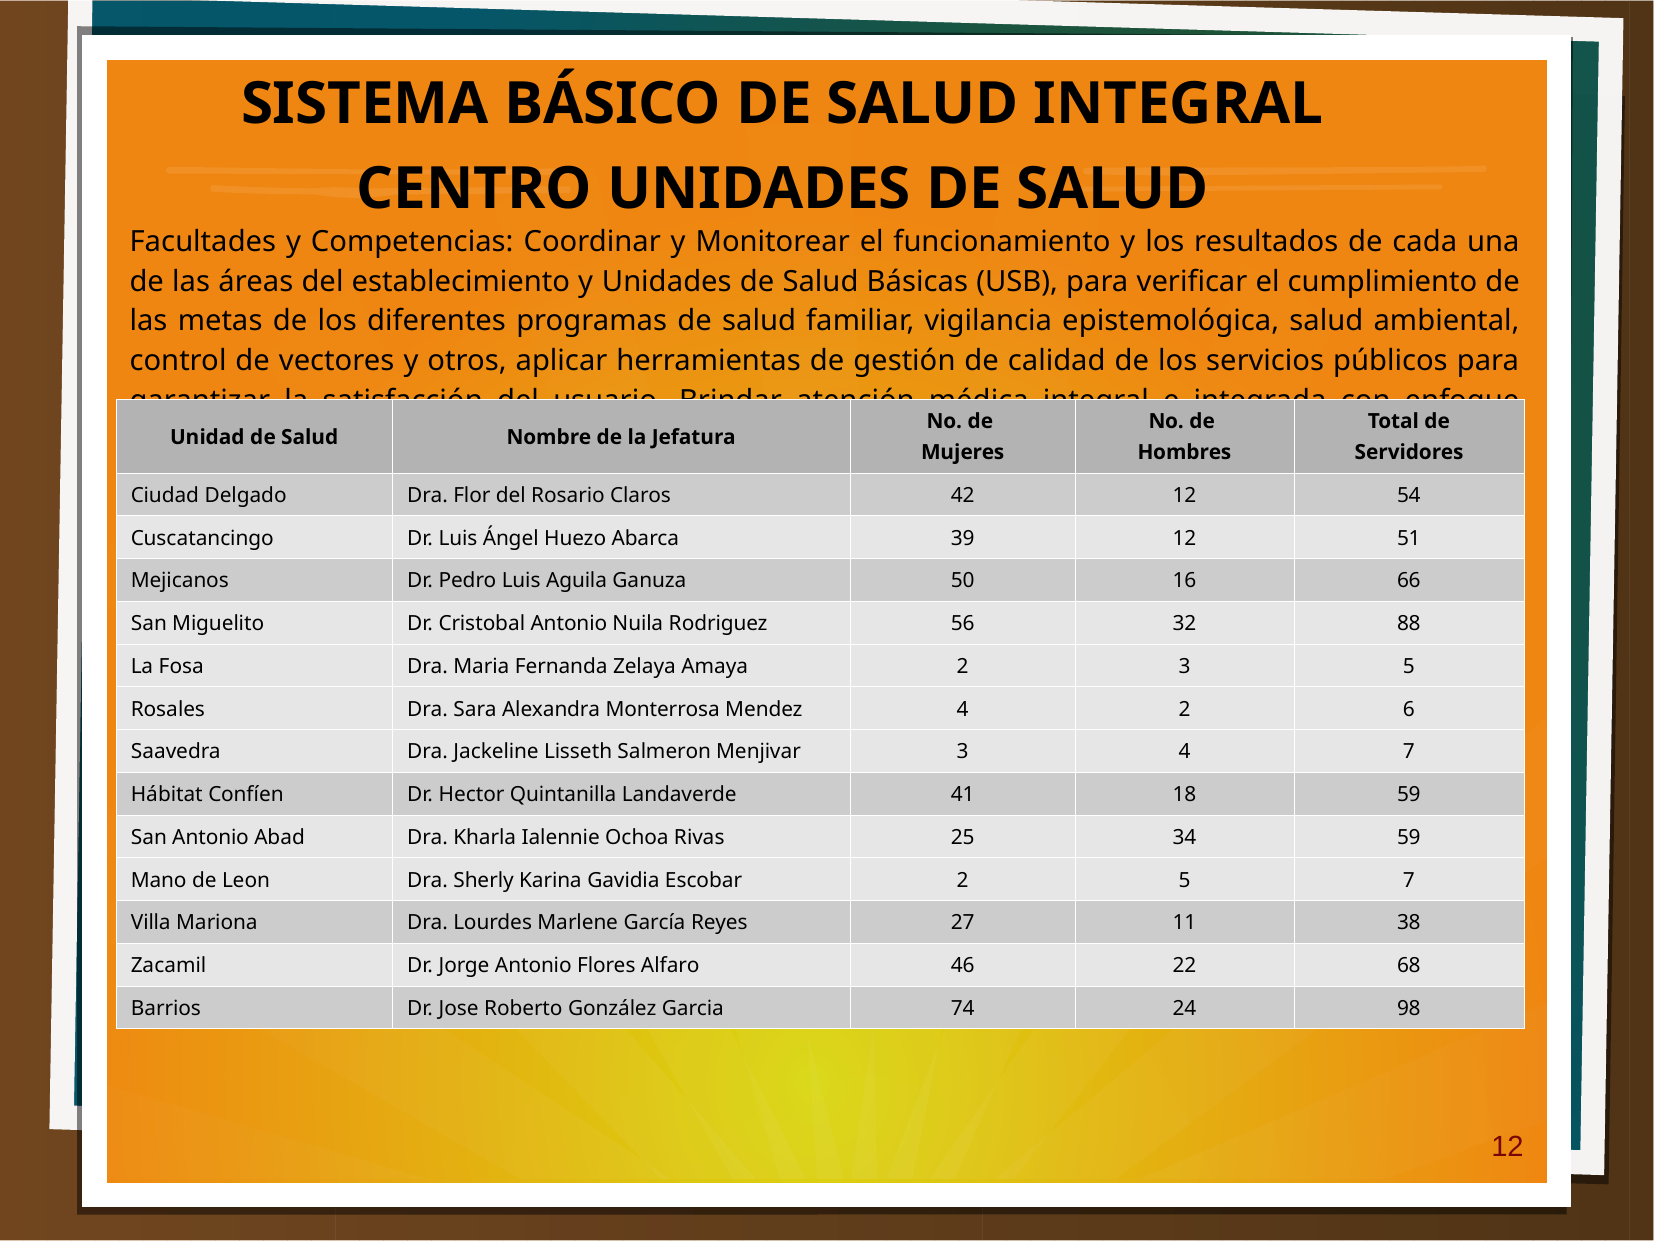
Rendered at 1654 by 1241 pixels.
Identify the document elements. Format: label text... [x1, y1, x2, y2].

table_cell Saavedra [117, 730, 392, 772]
table_cell San Antonio Abad [117, 816, 392, 857]
table_header Nombre de la Jefatura [393, 400, 850, 473]
table_cell Rosales [117, 687, 392, 729]
table_header Unidad de Salud [117, 400, 392, 473]
table_cell 42 [851, 474, 1075, 515]
table_cell Dra. Flor del Rosario Claros [393, 474, 850, 515]
table_cell 25 [851, 816, 1075, 857]
table_cell Hábitat Confíen [117, 773, 392, 815]
table_cell 56 [851, 602, 1075, 644]
table_cell Dr. Jose Roberto González Garcia [393, 987, 850, 1028]
table_cell Mejicanos [117, 559, 392, 601]
table_cell La Fosa [117, 645, 392, 686]
table_cell 39 [851, 516, 1075, 558]
table_cell Dra. Kharla Ialennie Ochoa Rivas [393, 816, 850, 857]
table_cell Dra. Jackeline Lisseth Salmeron Menjivar [393, 730, 850, 772]
table_header No. de Mujeres [851, 400, 1075, 473]
table_cell Cuscatancingo [117, 516, 392, 558]
table_cell Dra. Maria Fernanda Zelaya Amaya [393, 645, 850, 686]
table_cell Dr. Jorge Antonio Flores Alfaro [393, 944, 850, 986]
table_cell 4 [851, 687, 1075, 729]
table_cell 7 [1295, 730, 1524, 772]
table_cell 98 [1295, 987, 1524, 1028]
table_cell Villa Mariona [117, 901, 392, 943]
table_cell 59 [1295, 773, 1524, 815]
table_cell 54 [1295, 474, 1524, 515]
table_cell 4 [1076, 730, 1294, 772]
table_cell 24 [1076, 987, 1294, 1028]
title SISTEMA BÁSICO DE SALUD INTEGRAL CENTRO UNIDADES DE SALUD [118, 51, 1447, 212]
table_cell Dr. Hector Quintanilla Landaverde [393, 773, 850, 815]
table_cell 46 [851, 944, 1075, 986]
table_cell 2 [1076, 687, 1294, 729]
table_cell 16 [1076, 559, 1294, 601]
table_cell 22 [1076, 944, 1294, 986]
table_cell Dra. Lourdes Marlene García Reyes [393, 901, 850, 943]
table_cell Ciudad Delgado [117, 474, 392, 515]
table_header Total de Servidores [1295, 400, 1524, 473]
table_cell 2 [851, 645, 1075, 686]
table_cell 11 [1076, 901, 1294, 943]
table_cell 12 [1076, 516, 1294, 558]
table_cell 27 [851, 901, 1075, 943]
table_cell 41 [851, 773, 1075, 815]
table_cell Dr. Cristobal Antonio Nuila Rodriguez [393, 602, 850, 644]
table_cell 5 [1295, 645, 1524, 686]
table_cell 74 [851, 987, 1075, 1028]
table_cell Barrios [117, 987, 392, 1028]
table_cell Dr. Pedro Luis Aguila Ganuza [393, 559, 850, 601]
table_cell 2 [851, 858, 1075, 900]
table_cell 51 [1295, 516, 1524, 558]
table_header No. de Hombres [1076, 400, 1294, 473]
table_cell 6 [1295, 687, 1524, 729]
table_cell Dra. Sherly Karina Gavidia Escobar [393, 858, 850, 900]
text_box Facultades y Competencias: Coordinar y Monitorear el funcionamiento y los resultados de cada una de las áreas del establecimiento y Unidades de Salud Básicas (USB), para verificar el cumplimiento de las metas de los diferentes programas de salud familiar, vigilancia epistemológica, salud ambiental, control de vectores y otros, aplicar herramientas de gestión de calidad de los servicios públicos para garantizar la satisfacción del usuario. Brindar atención médica integral e integrada con enfoque familiar y comunitario a la población del área geográfica de responsabilidad. [114, 212, 1536, 468]
table_cell 66 [1295, 559, 1524, 601]
table_cell 7 [1295, 858, 1524, 900]
table_cell 3 [851, 730, 1075, 772]
table_cell Zacamil [117, 944, 392, 986]
table_cell San Miguelito [117, 602, 392, 644]
table_cell Dra. Sara Alexandra Monterrosa Mendez [393, 687, 850, 729]
table_cell 5 [1076, 858, 1294, 900]
table_cell Mano de Leon [117, 858, 392, 900]
table_cell 3 [1076, 645, 1294, 686]
table_cell 12 [1076, 474, 1294, 515]
table_cell 59 [1295, 816, 1524, 857]
table_cell Dr. Luis Ángel Huezo Abarca [393, 516, 850, 558]
table_cell 34 [1076, 816, 1294, 857]
table_cell 38 [1295, 901, 1524, 943]
table_cell 88 [1295, 602, 1524, 644]
table_cell 68 [1295, 944, 1524, 986]
table_cell 18 [1076, 773, 1294, 815]
table_cell 50 [851, 559, 1075, 601]
table_cell 32 [1076, 602, 1294, 644]
